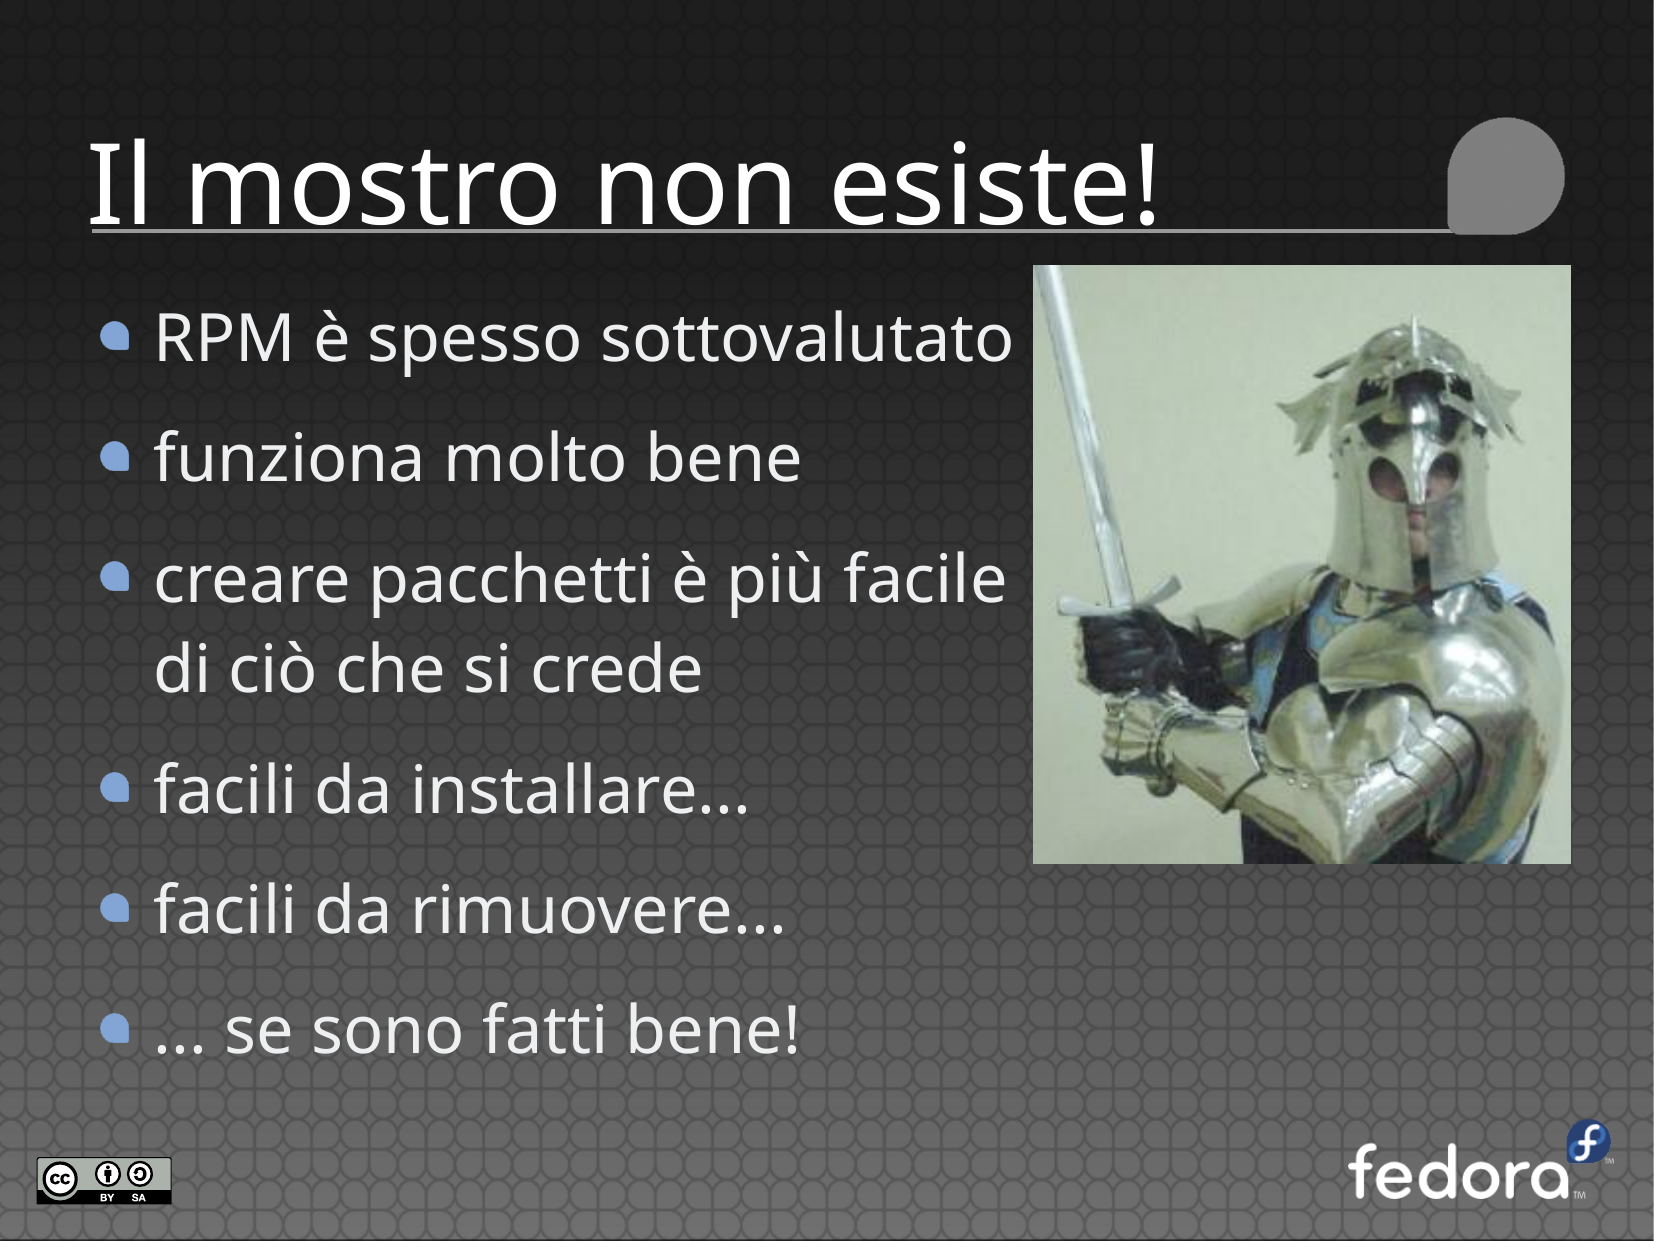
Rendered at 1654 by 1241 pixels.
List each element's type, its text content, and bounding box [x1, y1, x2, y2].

picture [0, 0, 1654, 1241]
list RPM è spesso sottovalutato funziona molto bene creare pacchetti è più facile di ciò che si crede facili da installare... facili da rimuovere... ... se sono fatti bene! [82, 290, 1034, 1109]
title Il mostro non esiste! [86, 110, 1576, 251]
